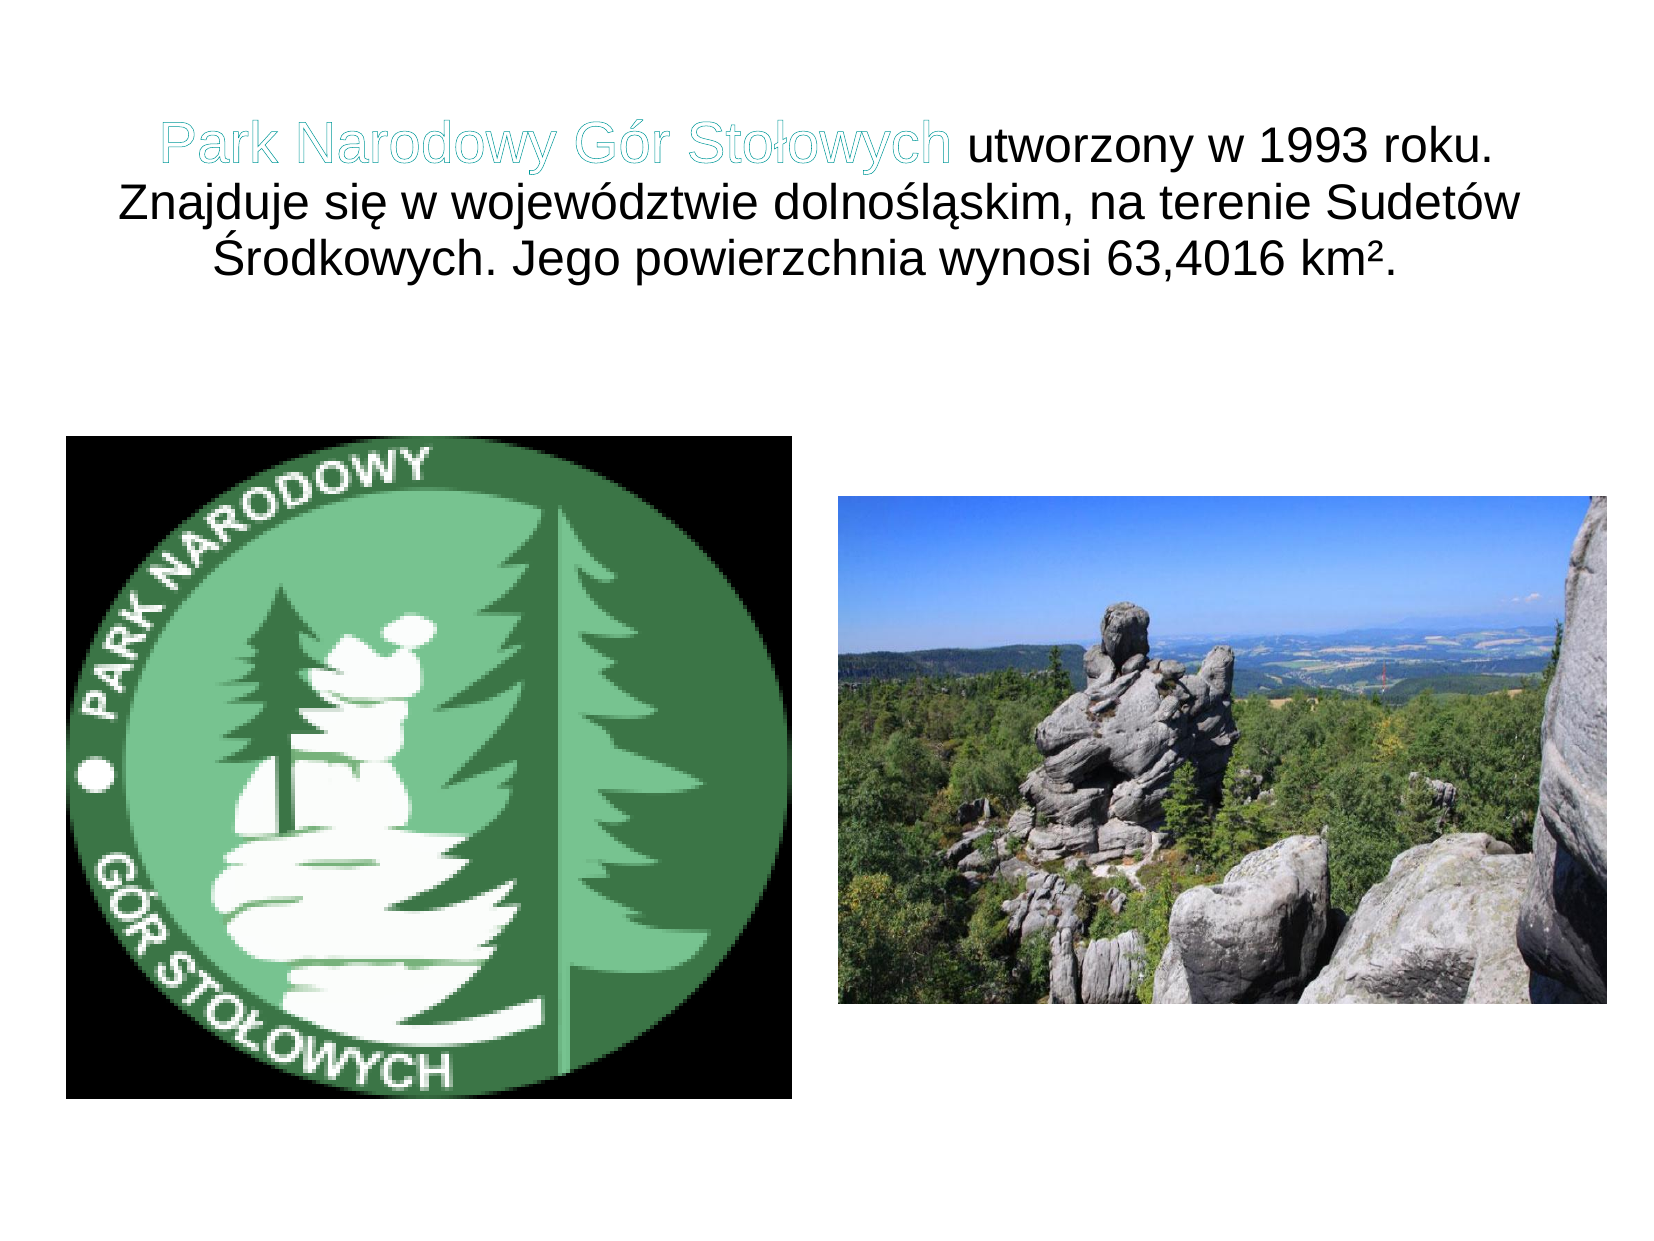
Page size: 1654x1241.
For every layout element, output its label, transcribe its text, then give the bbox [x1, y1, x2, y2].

picture [66, 436, 792, 1099]
title Park Narodowy Gór Stołowych utworzony w 1993 roku. Znajduje się w województwie dolnośląskim, na terenie Sudetów Środkowych. Jego powierzchnia wynosi 63,4016 km². [82, 94, 1571, 302]
picture [838, 496, 1607, 1004]
